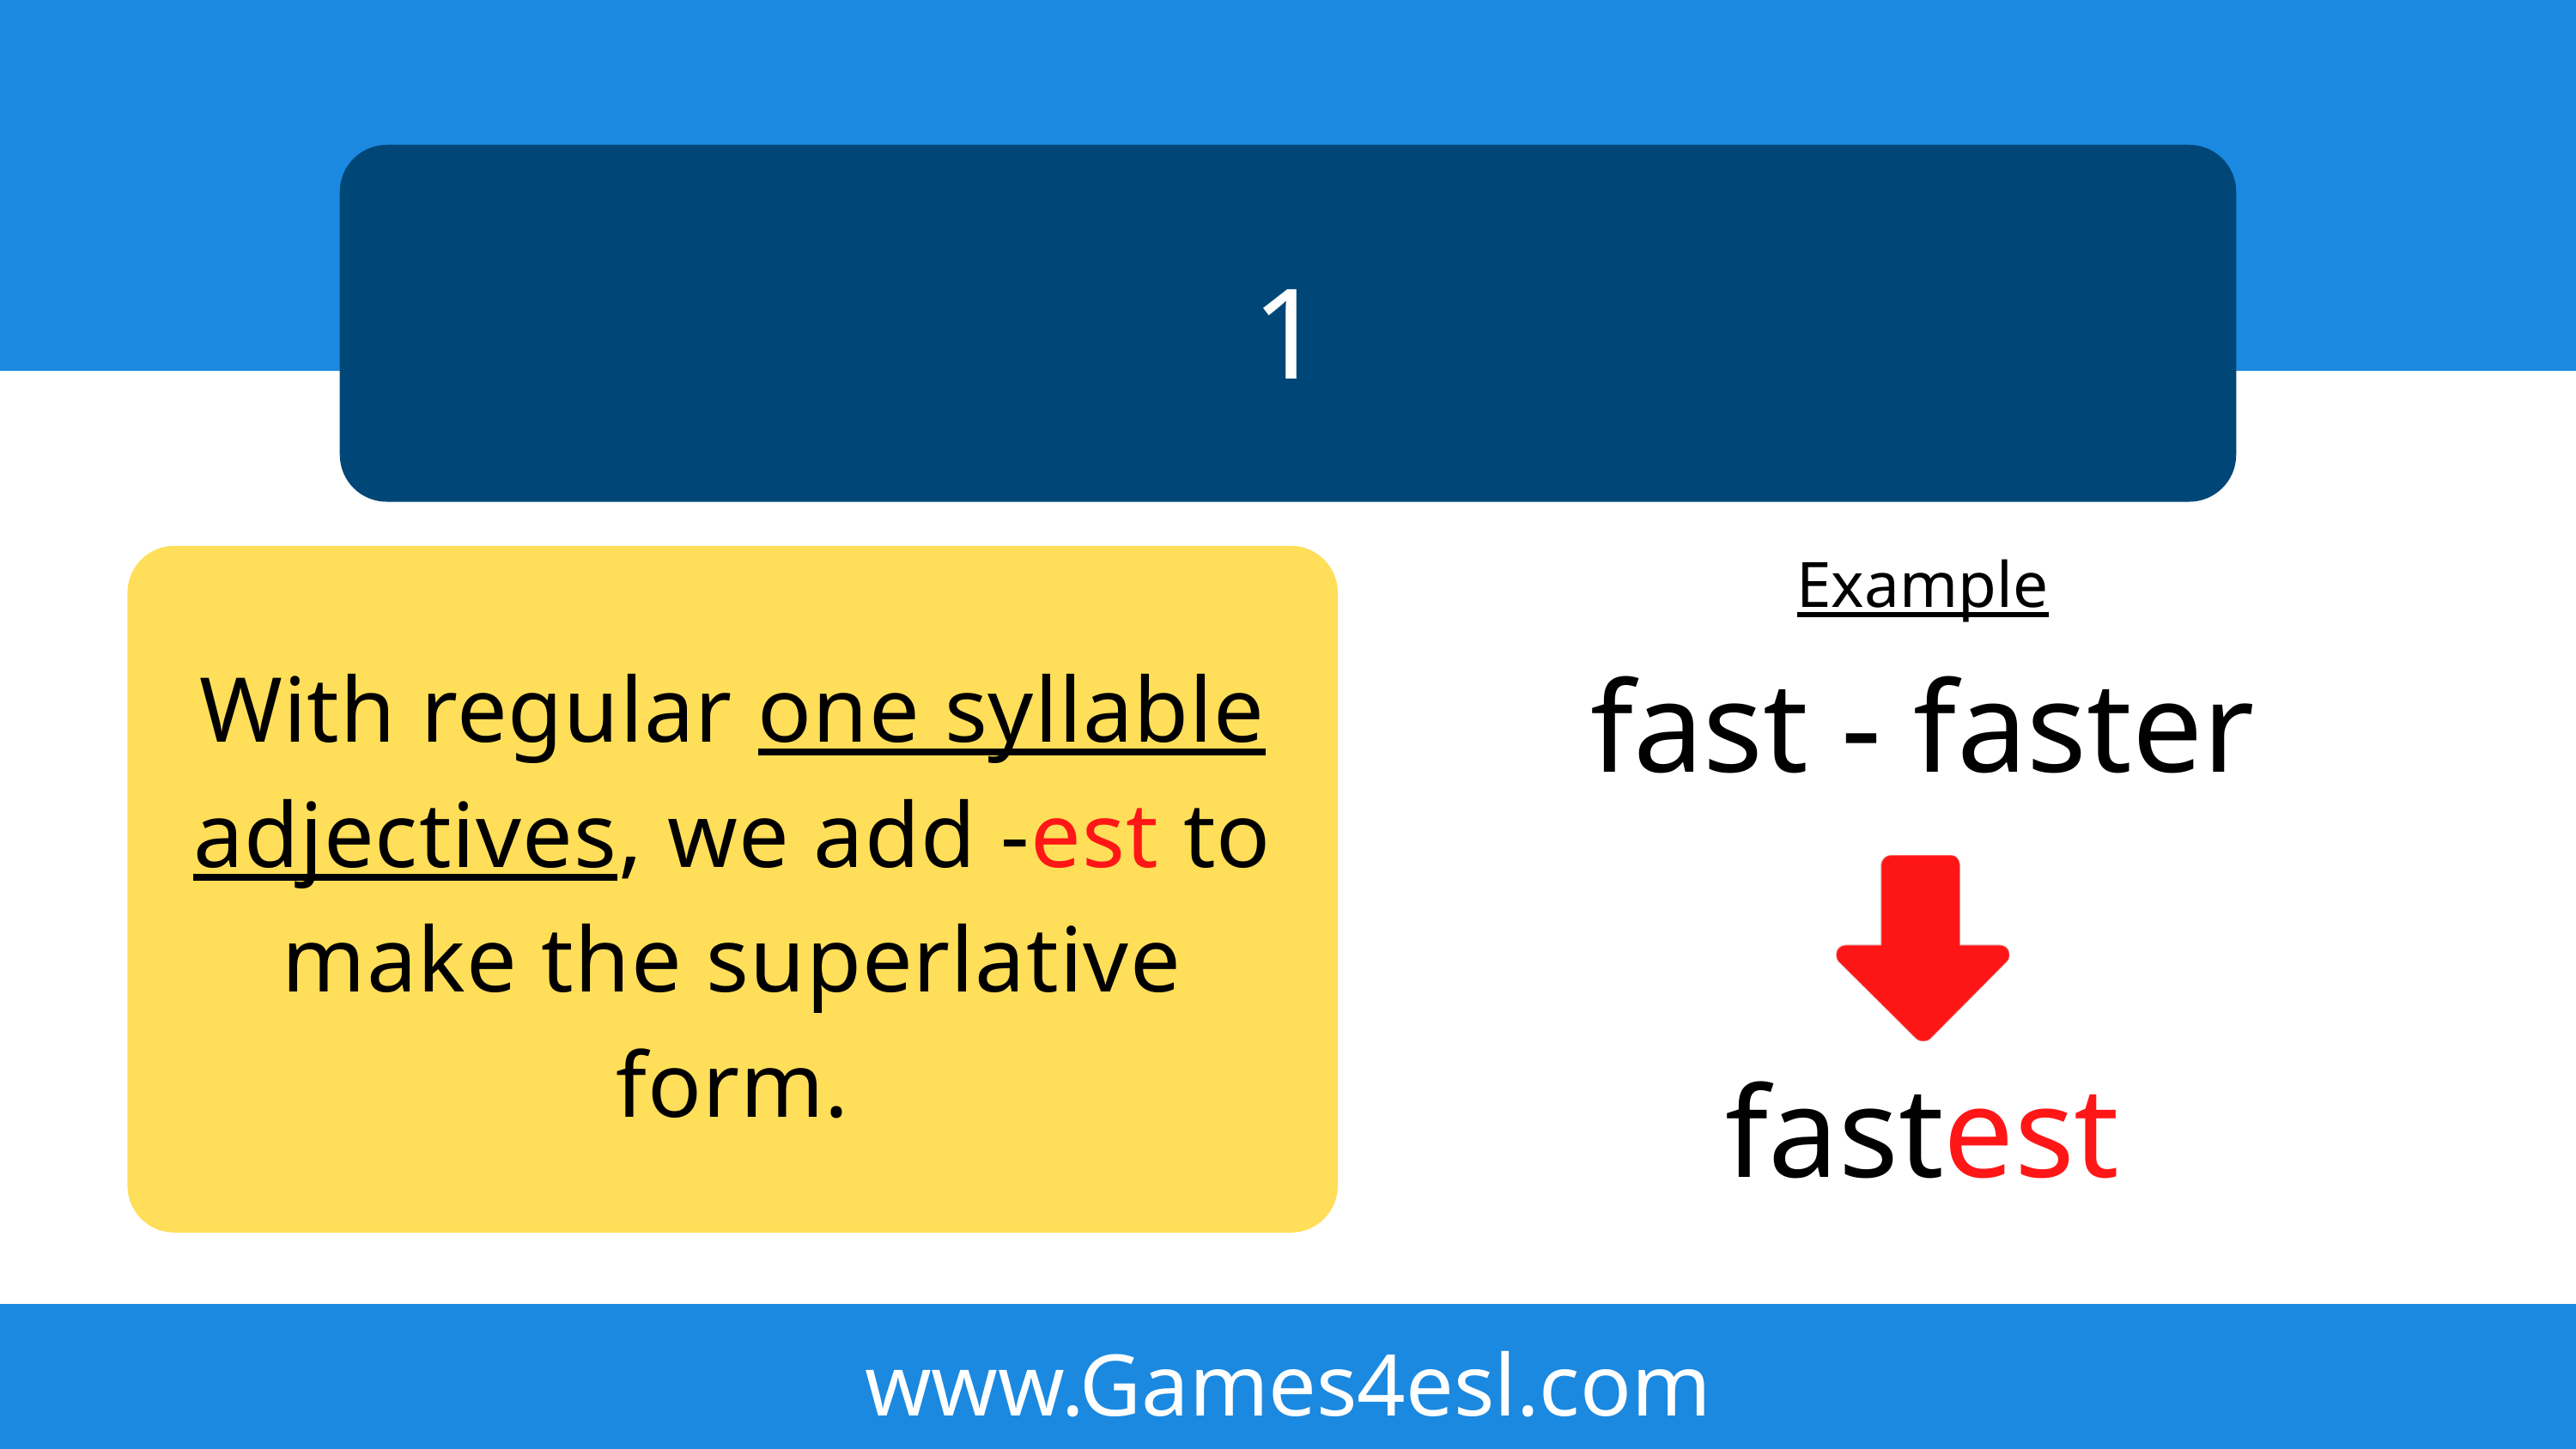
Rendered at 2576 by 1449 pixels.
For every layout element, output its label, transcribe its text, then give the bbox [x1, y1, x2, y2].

text_box Example [1773, 551, 2072, 621]
text_box 1 [434, 228, 2142, 398]
text_box www.Games4esl.com [842, 1314, 1734, 1426]
text_box [127, 545, 1339, 1233]
text_box With regular one syllable adjectives, we add -est to make the superlative form. [173, 634, 1292, 1131]
text_box [0, 1304, 2576, 1449]
text_box fast - faster [1511, 659, 2334, 799]
picture [1836, 855, 2009, 1041]
text_box [0, 0, 2576, 502]
text_box fastest [1670, 1064, 2175, 1203]
